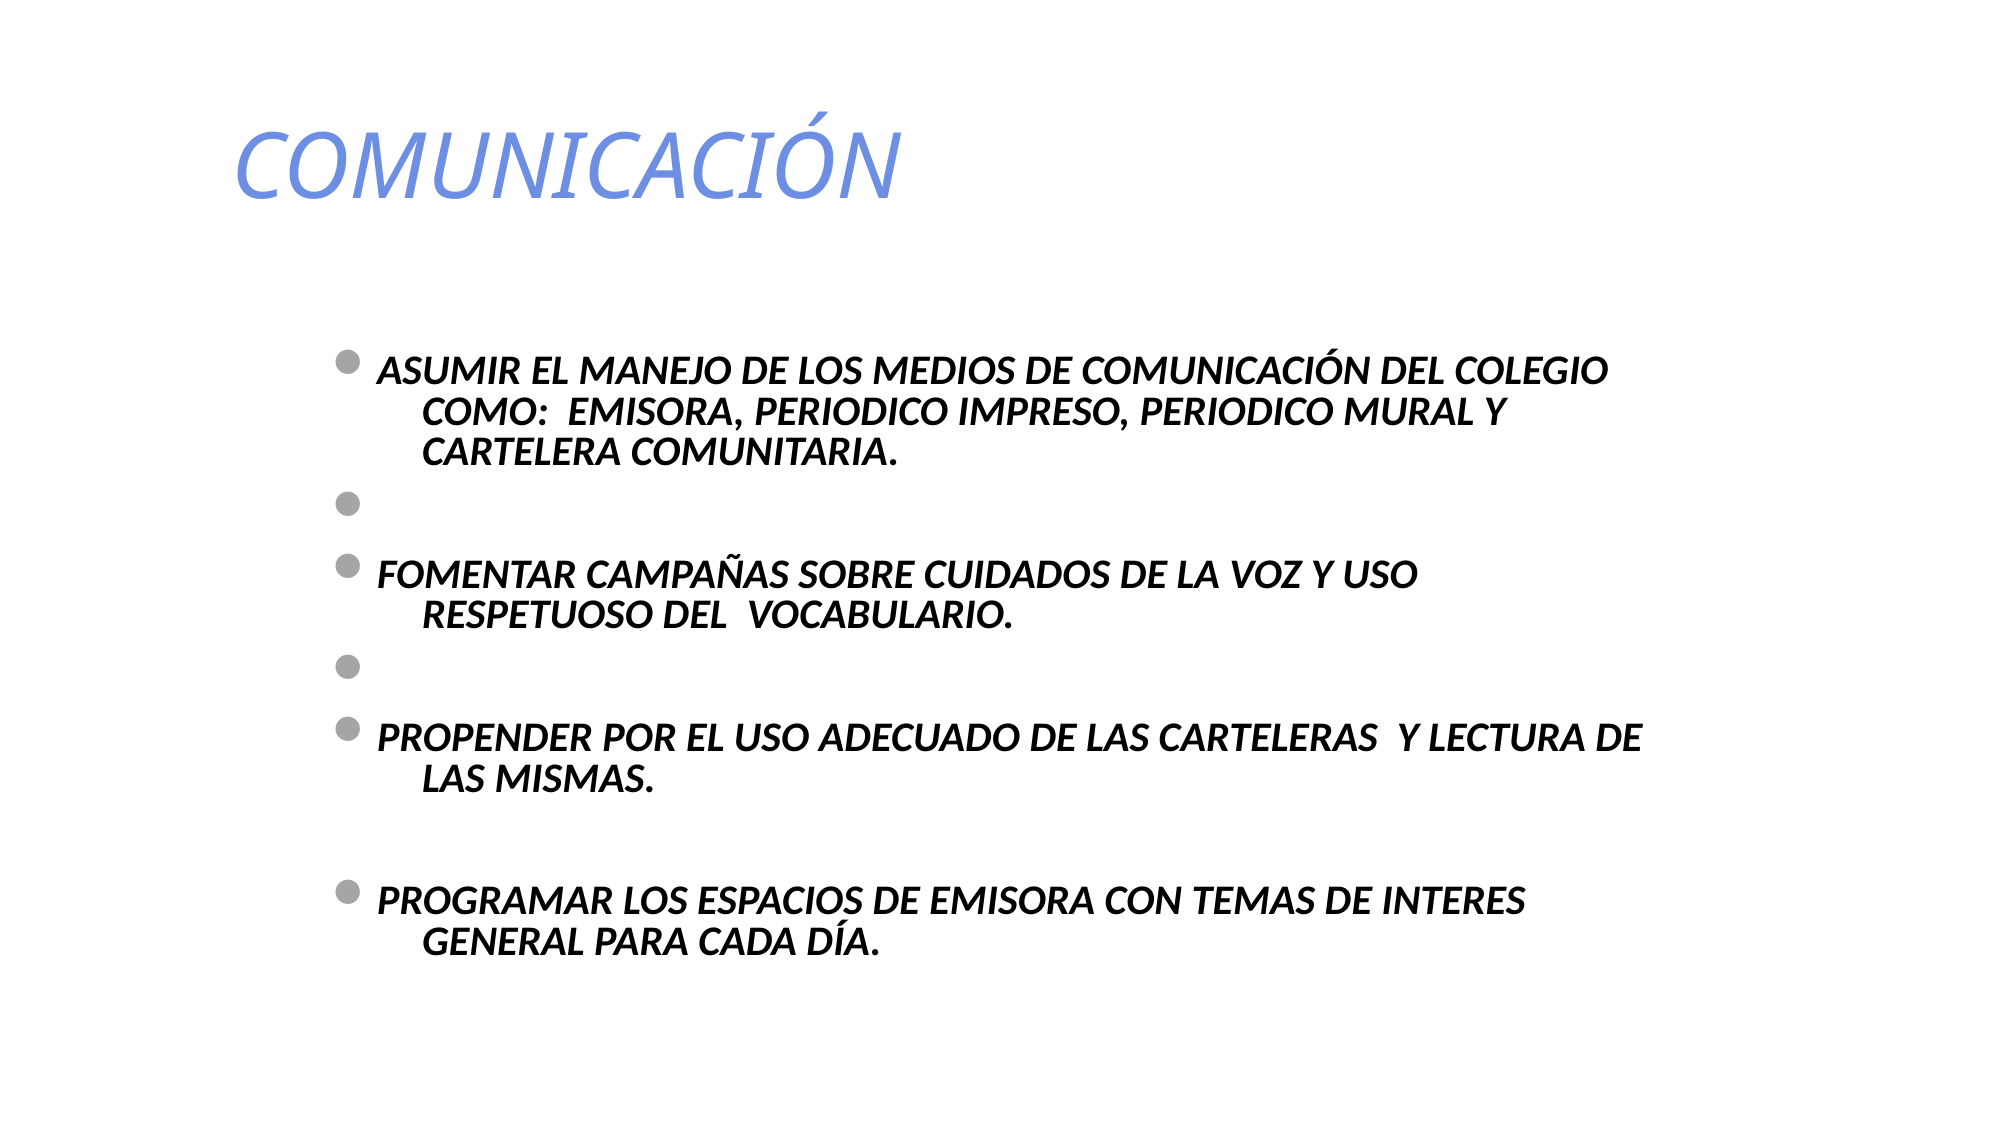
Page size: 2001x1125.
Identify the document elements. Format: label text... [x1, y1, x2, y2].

title COMUNICACIÓN [137, 59, 1863, 278]
list ASUMIR EL MANEJO DE LOS MEDIOS DE COMUNICACIÓN DEL COLEGIO COMO: EMISORA, PERIODICO IMPRESO, PERIODICO MURAL Y CARTELERA COMUNITARIA. FOMENTAR CAMPAÑAS SOBRE CUIDADOS DE LA VOZ Y USO RESPETUOSO DEL VOCABULARIO. PROPENDER POR EL USO ADECUADO DE LAS CARTELERAS Y LECTURA DE LAS MISMAS. PROGRAMAR LOS ESPACIOS DE EMISORA CON TEMAS DE INTERES GENERAL PARA CADA DÍA. [317, 344, 1668, 1065]
